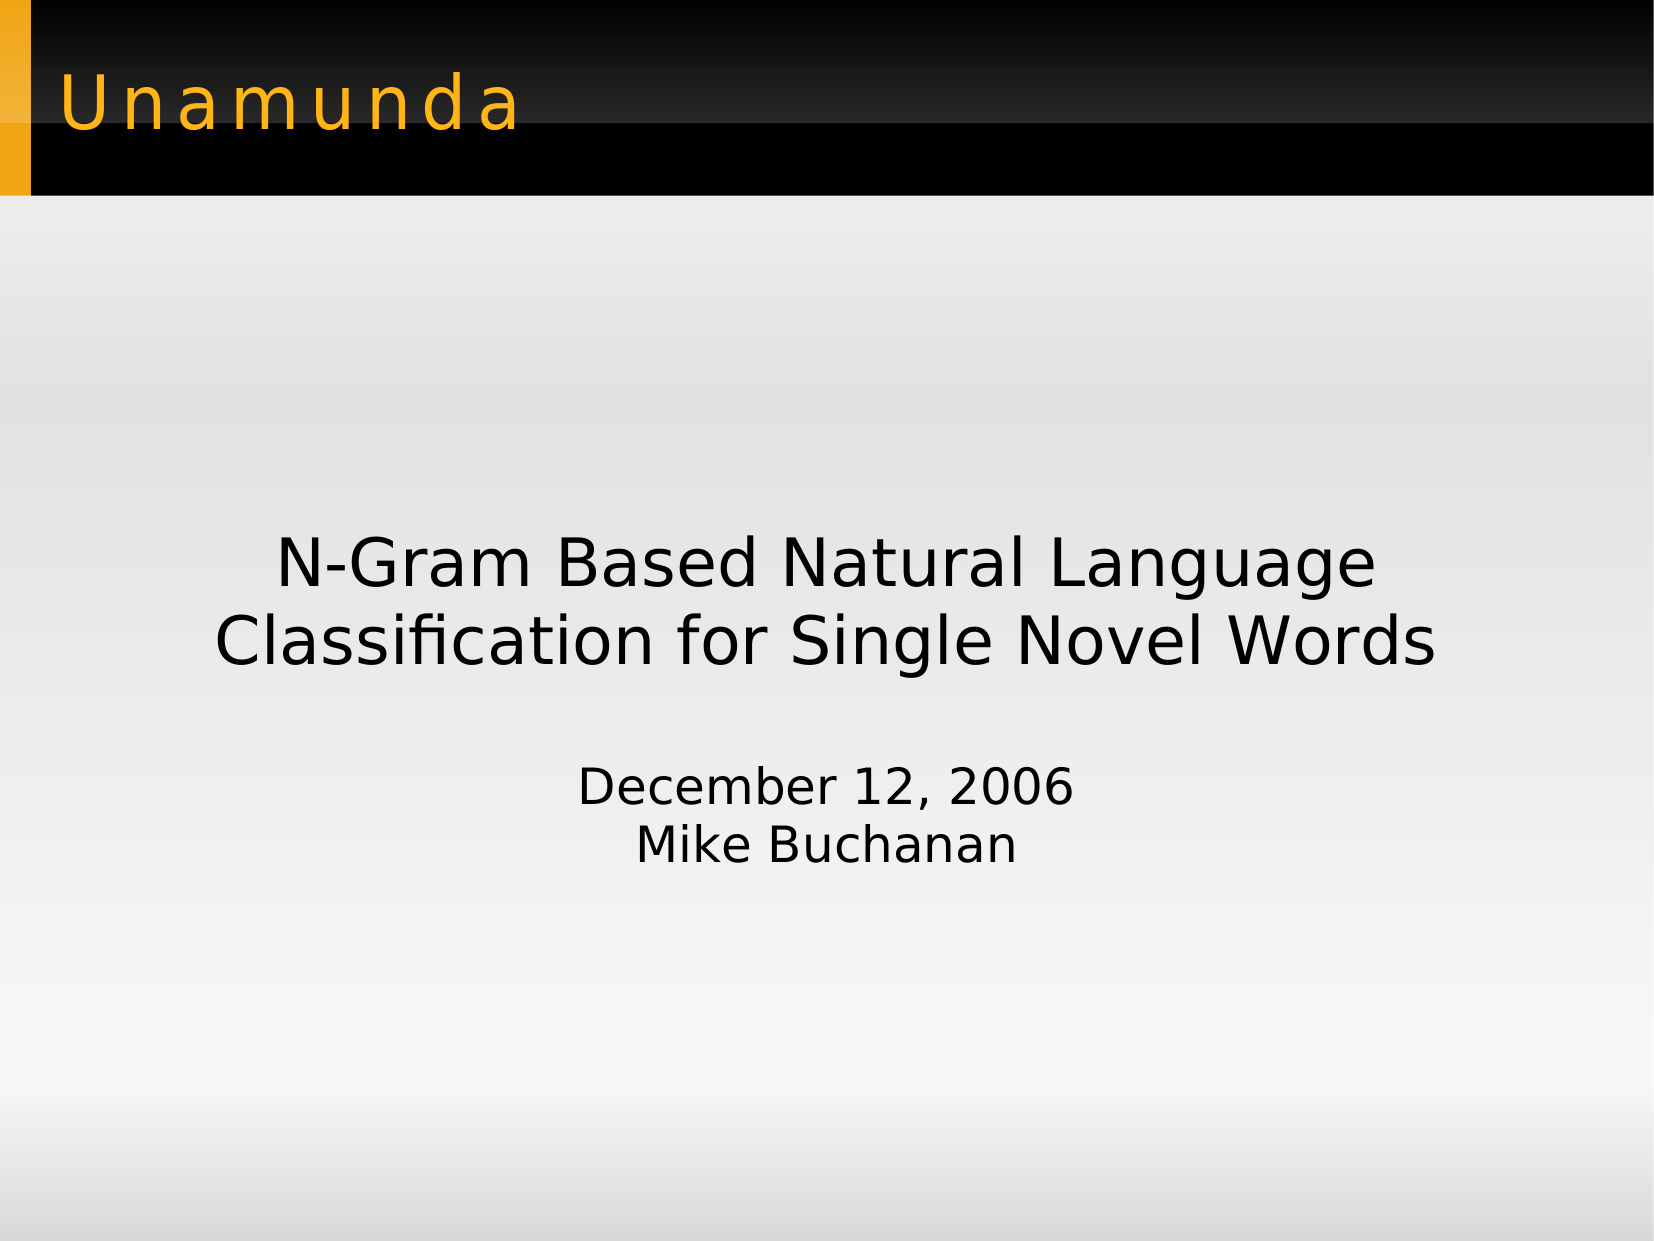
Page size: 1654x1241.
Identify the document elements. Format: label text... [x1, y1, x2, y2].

picture [0, 0, 1654, 1241]
title Unamunda [59, 29, 1270, 178]
subtitle N-Gram Based Natural Language Classification for Single Novel Words December 12, 2006 Mike Buchanan [82, 290, 1571, 1109]
